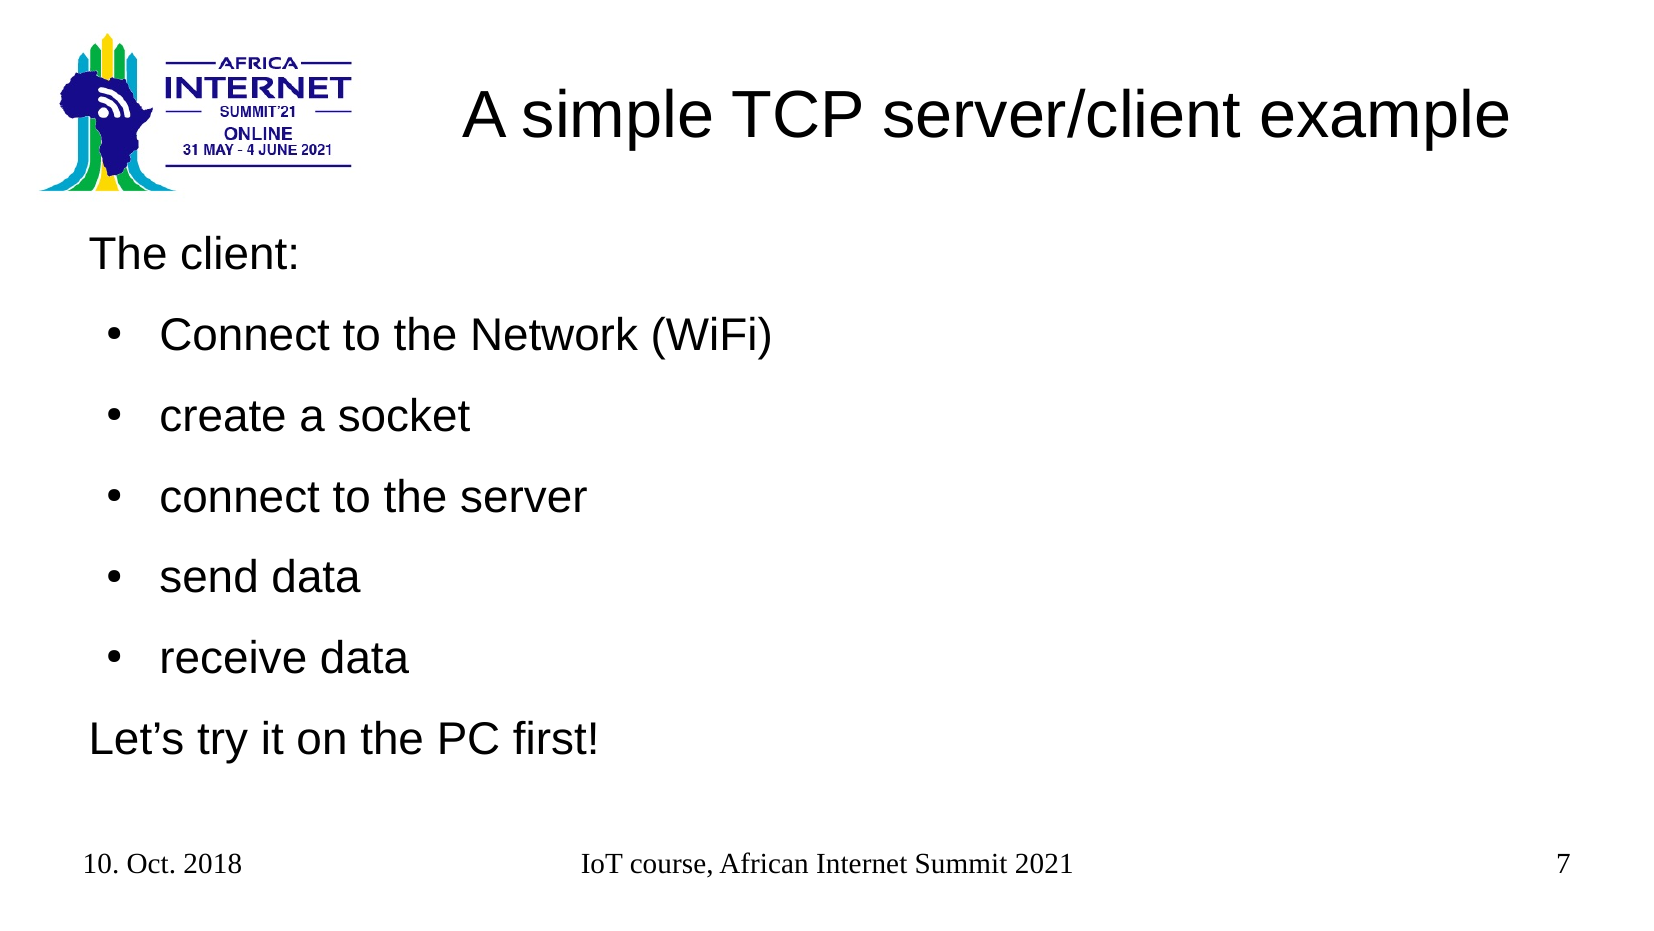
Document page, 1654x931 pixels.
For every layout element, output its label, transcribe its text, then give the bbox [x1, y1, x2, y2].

picture [9, 11, 384, 207]
title A simple TCP server/client example [403, 37, 1571, 193]
list The client: Connect to the Network (WiFi) create a socket connect to the server send data receive data Let’s try it on the PC first! [88, 228, 1577, 768]
